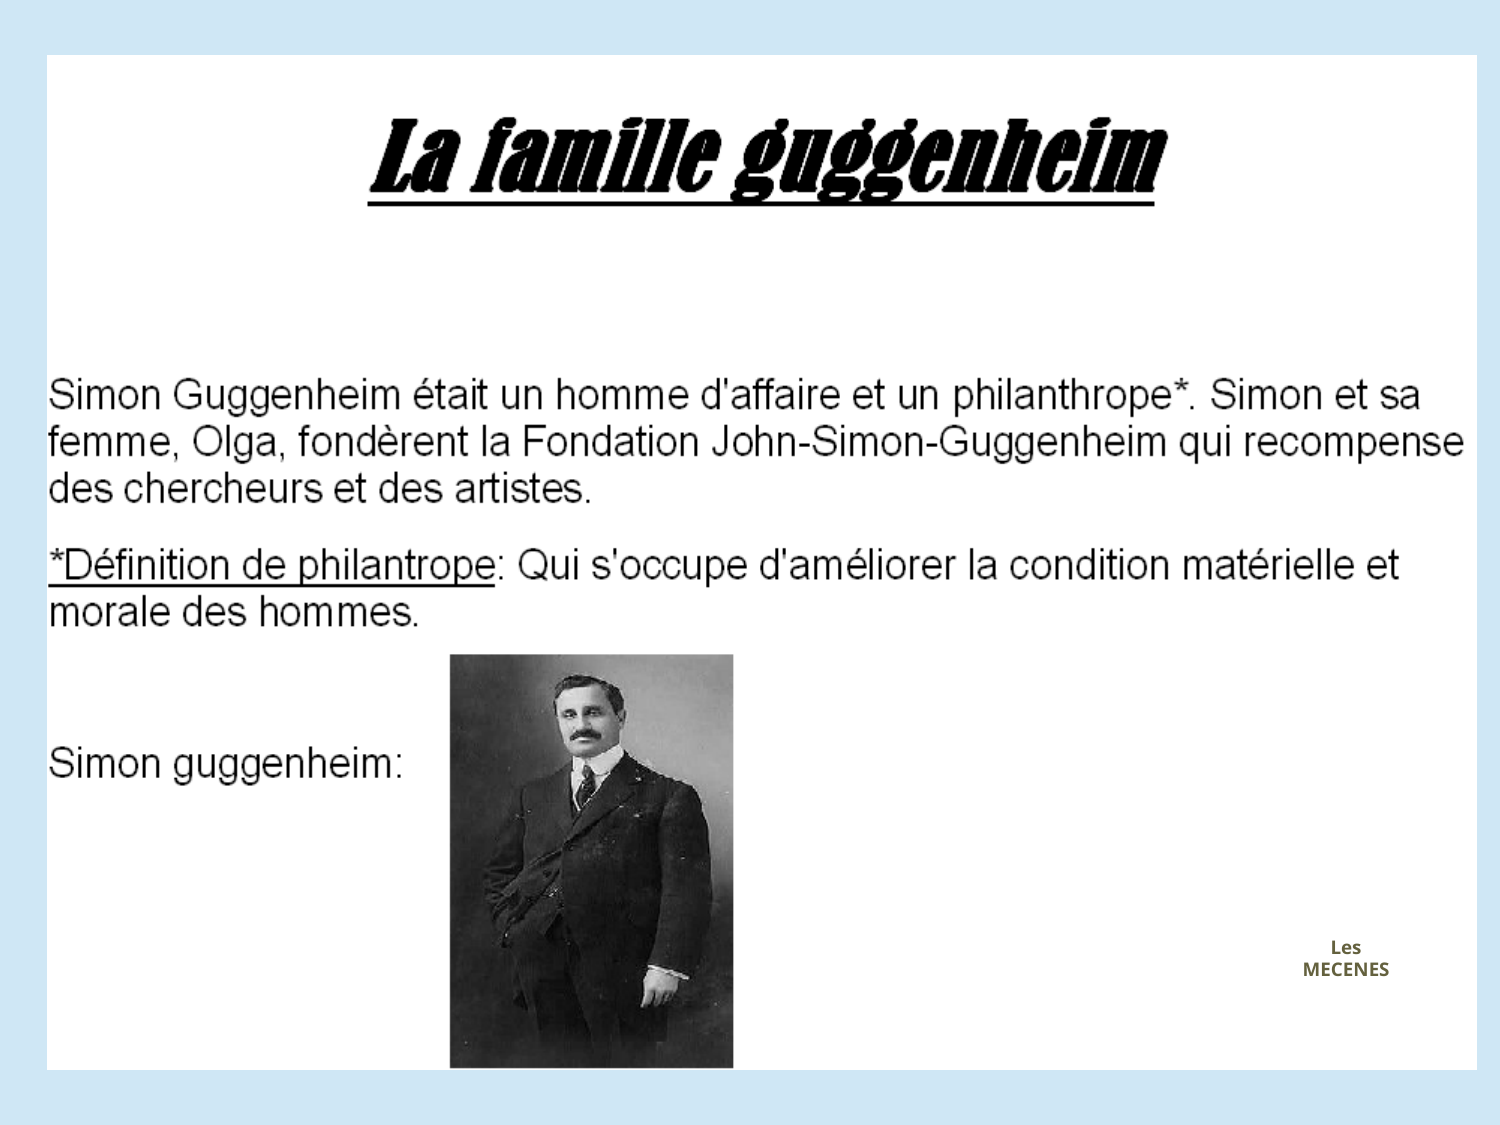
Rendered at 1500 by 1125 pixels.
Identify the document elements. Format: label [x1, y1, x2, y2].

picture [47, 55, 1477, 1070]
